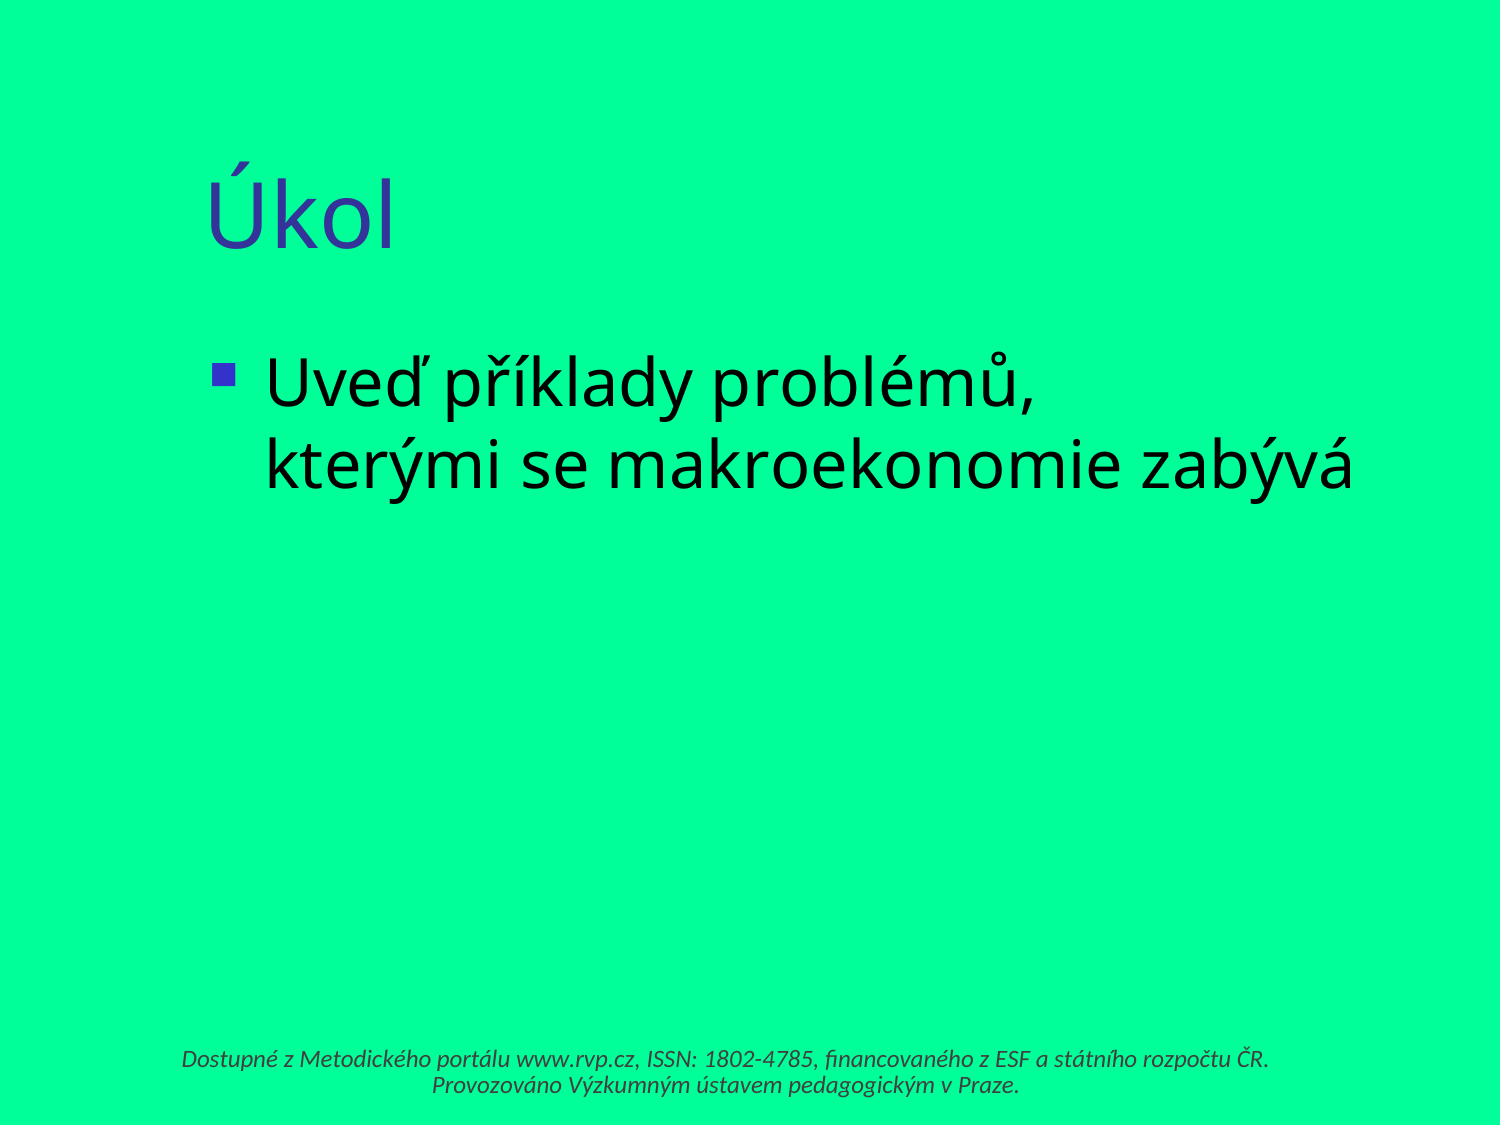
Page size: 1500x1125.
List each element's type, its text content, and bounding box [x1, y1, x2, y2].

list Uveď příklady problémů, kterými se makroekonomie zabývá [193, 331, 1469, 1032]
title Úkol [188, 35, 1467, 276]
text_box Dostupné z Metodického portálu www.rvp.cz, ISSN: 1802-4785, financovaného z ESF a státního rozpočtu ČR. Provozováno Výzkumným ústavem pedagogickým v Praze. [105, 1042, 1348, 1103]
